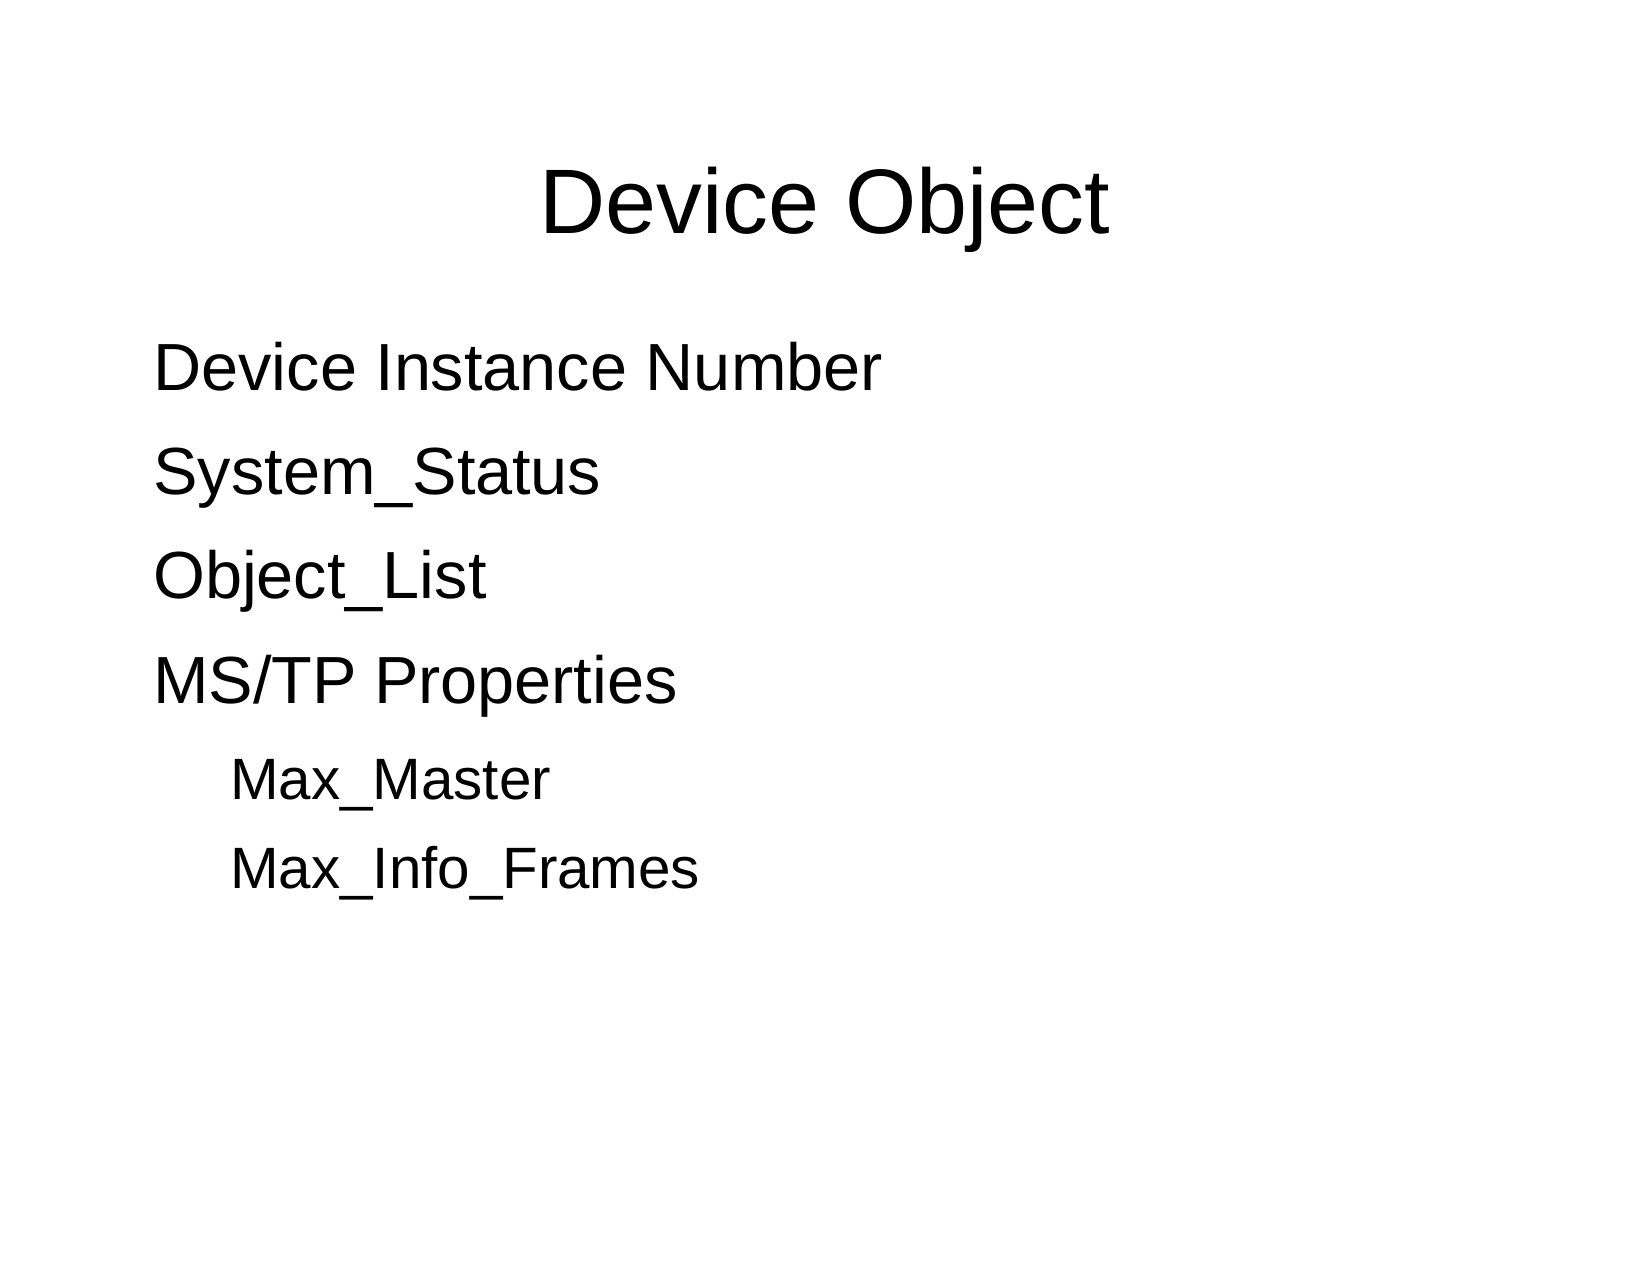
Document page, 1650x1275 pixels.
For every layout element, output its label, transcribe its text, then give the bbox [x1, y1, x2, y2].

title Device Object [135, 112, 1515, 291]
list Device Instance Number System_Status Object_List MS/TP Properties Max_Master Max_Info_Frames [135, 329, 1515, 1079]
